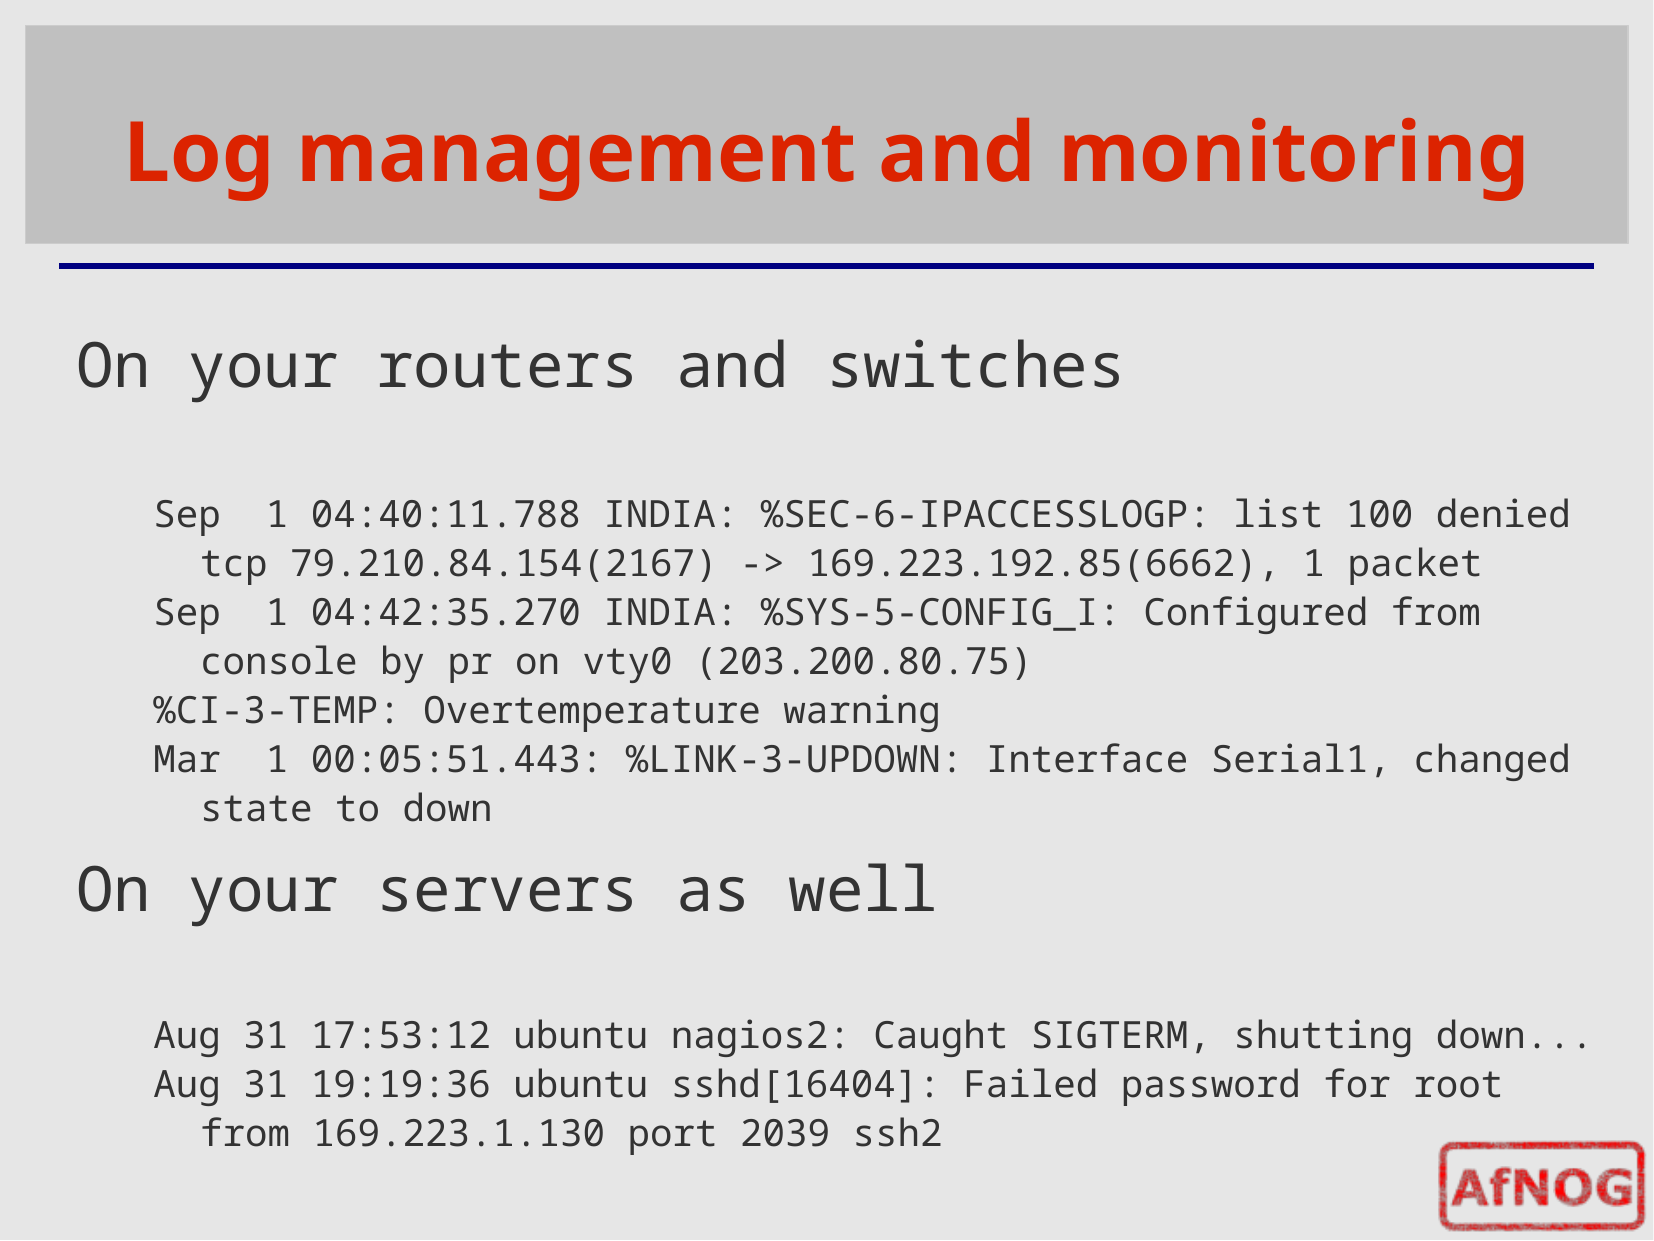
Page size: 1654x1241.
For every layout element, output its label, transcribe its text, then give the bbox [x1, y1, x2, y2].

title Log management and monitoring [121, 46, 1534, 253]
list On your routers and switches Sep 1 04:40:11.788 INDIA: %SEC-6-IPACCESSLOGP: list 100 denied tcp 79.210.84.154(2167) -> 169.223.192.85(6662), 1 packet Sep 1 04:42:35.270 INDIA: %SYS-5-CONFIG_I: Configured from console by pr on vty0 (203.200.80.75) %CI-3-TEMP: Overtemperature warning Mar 1 00:05:51.443: %LINK-3-UPDOWN: Interface Serial1, changed state to down On your servers as well Aug 31 17:53:12 ubuntu nagios2: Caught SIGTERM, shutting down... Aug 31 19:19:36 ubuntu sshd[16404]: Failed password for root from 169.223.1.130 port 2039 ssh2 [59, 322, 1594, 1135]
picture [1437, 1139, 1648, 1235]
